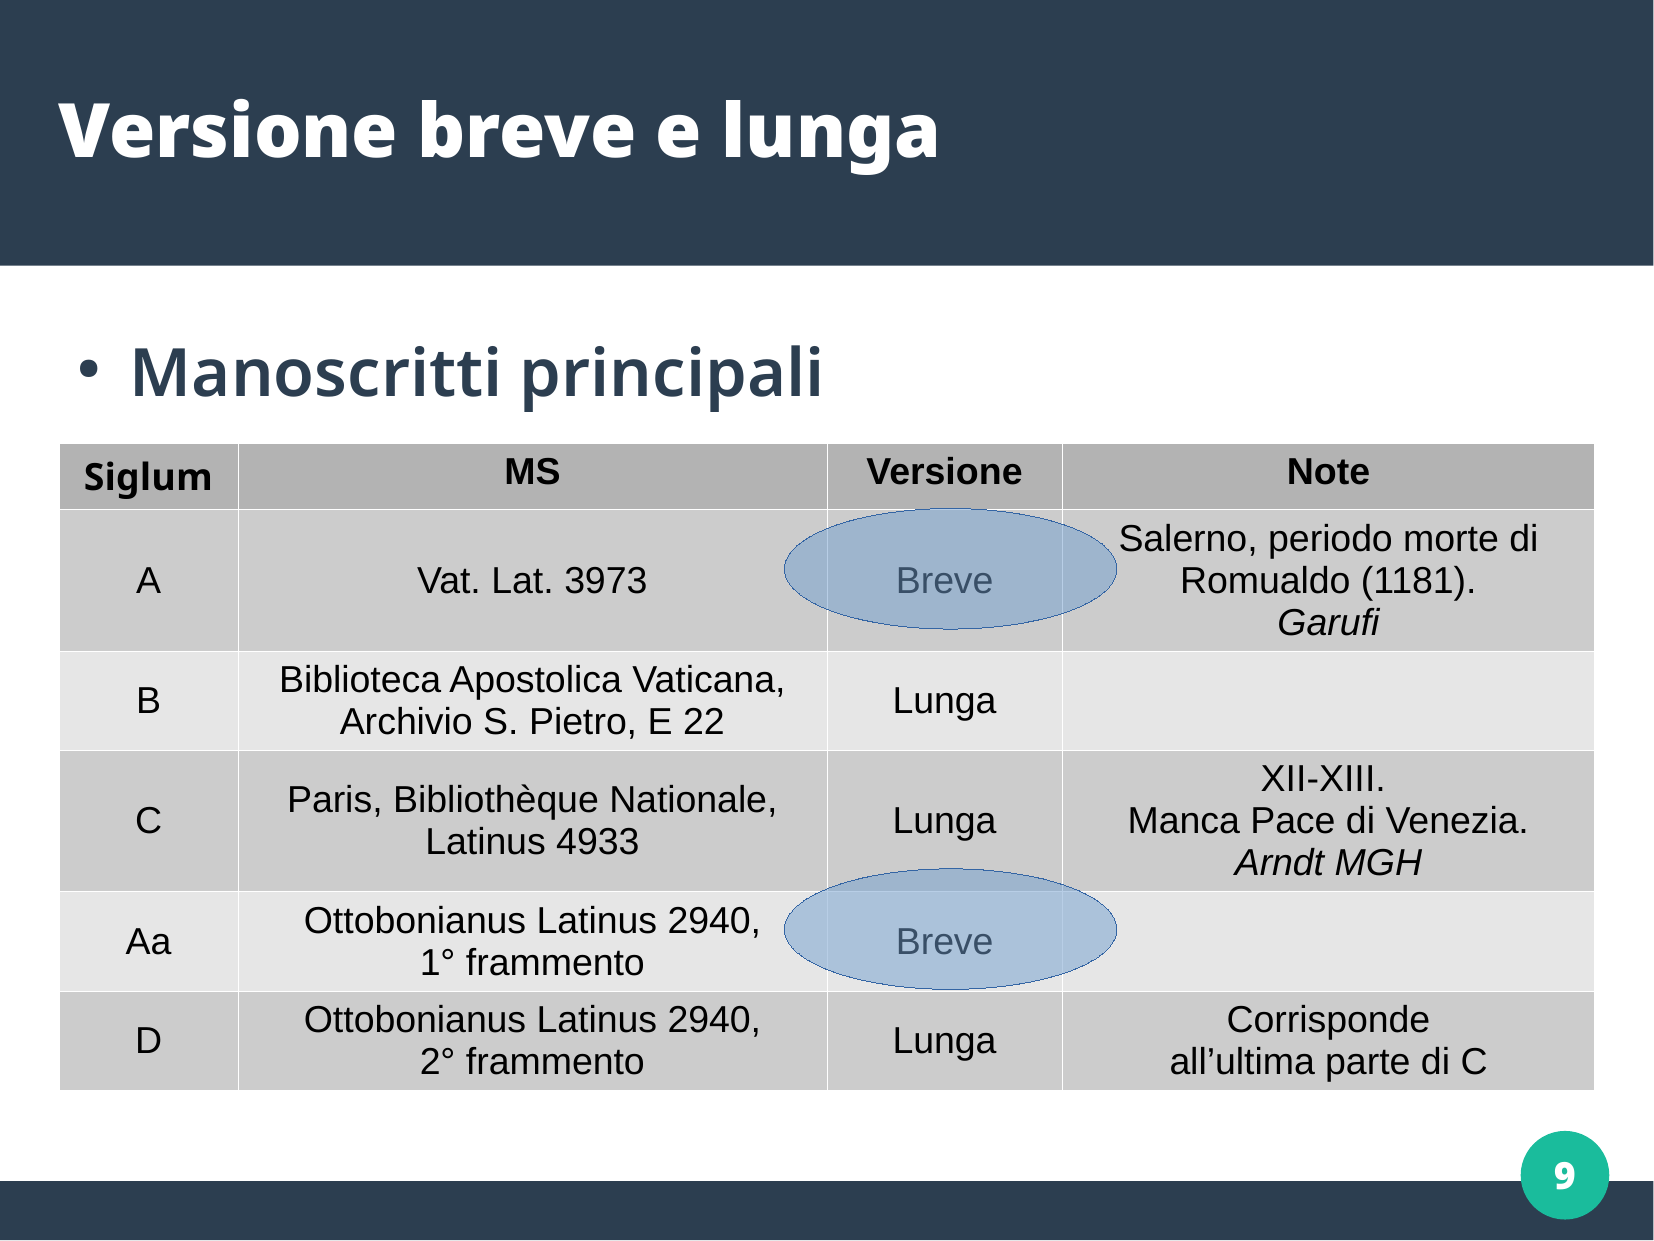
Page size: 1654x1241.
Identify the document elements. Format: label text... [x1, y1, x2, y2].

list Manoscritti principali [59, 324, 1595, 1152]
text_box [784, 868, 1117, 990]
text_box [784, 508, 1117, 630]
title Versione breve e lunga [59, 49, 1595, 207]
